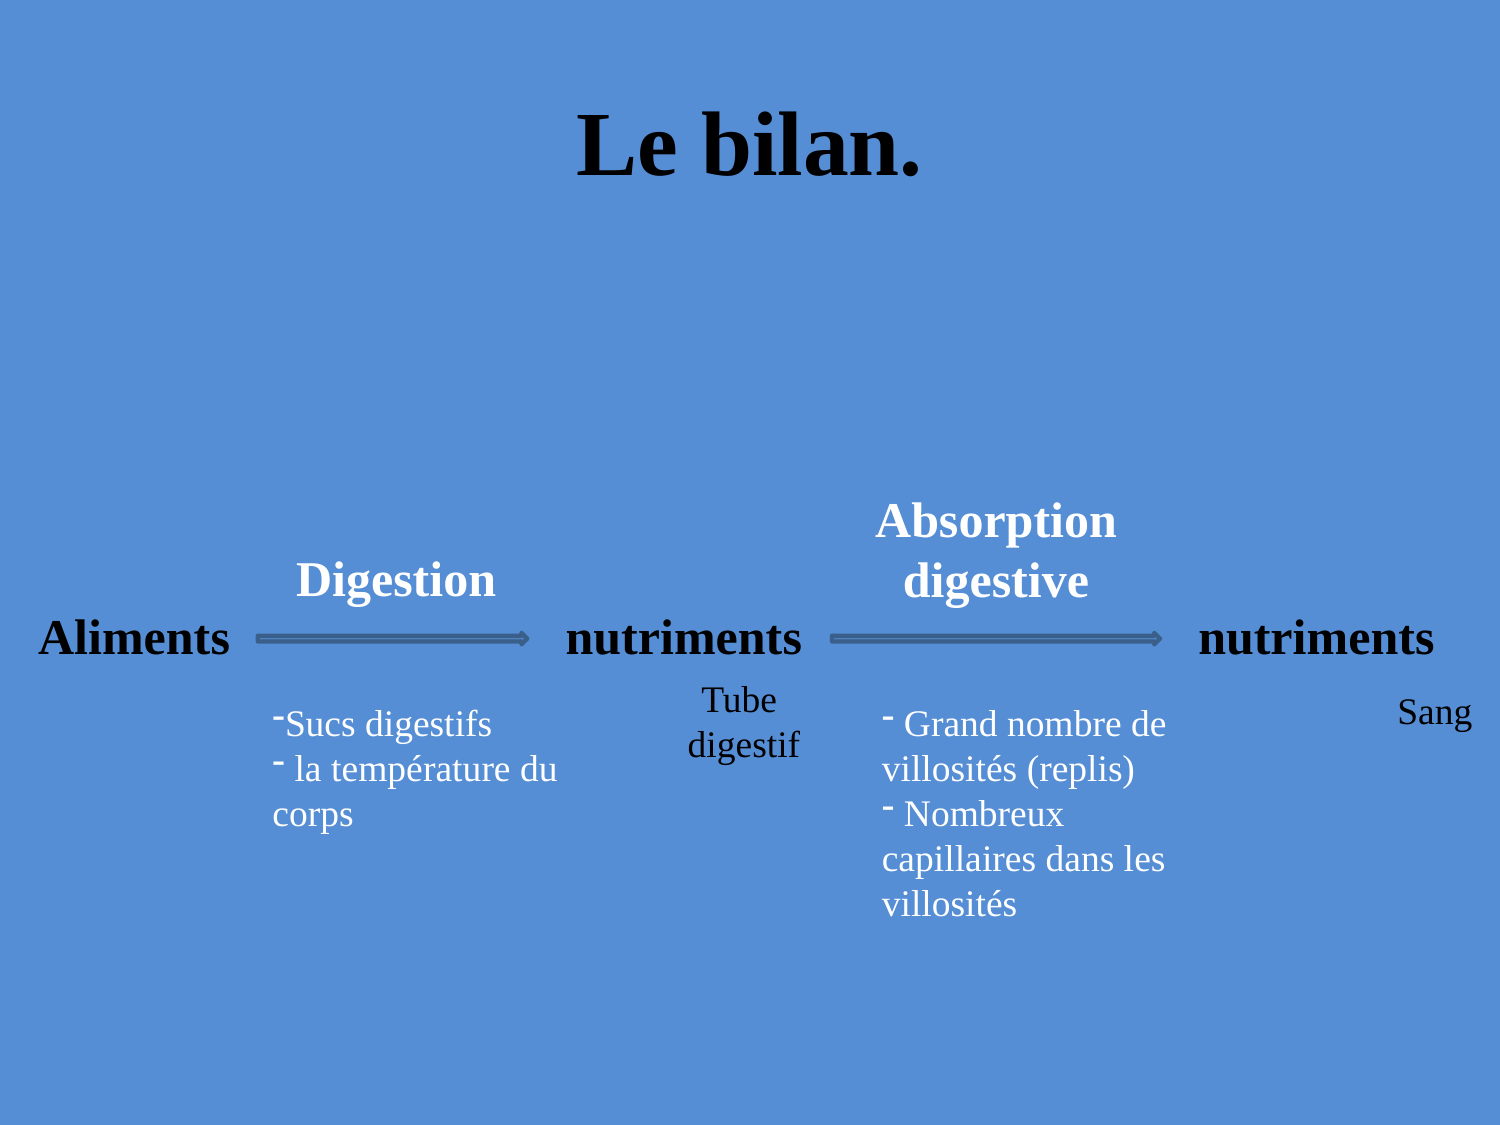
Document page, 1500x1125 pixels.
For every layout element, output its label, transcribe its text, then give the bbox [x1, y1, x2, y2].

text_box [257, 632, 528, 645]
text_box Sang [1382, 679, 1500, 740]
text_box [831, 632, 1161, 645]
text_box Grand nombre de villosités (replis) Nombreux capillaires dans les villosités [867, 691, 1207, 932]
text_box Tube digestif [656, 667, 832, 773]
text_box nutriments [550, 597, 844, 673]
text_box nutriments [1183, 597, 1453, 673]
text_box Aliments [23, 597, 258, 673]
text_box Digestion [281, 538, 528, 614]
text_box Absorption digestive [855, 480, 1137, 616]
title Le bilan. [75, 45, 1425, 233]
text_box Sucs digestifs la température du corps [257, 691, 610, 842]
